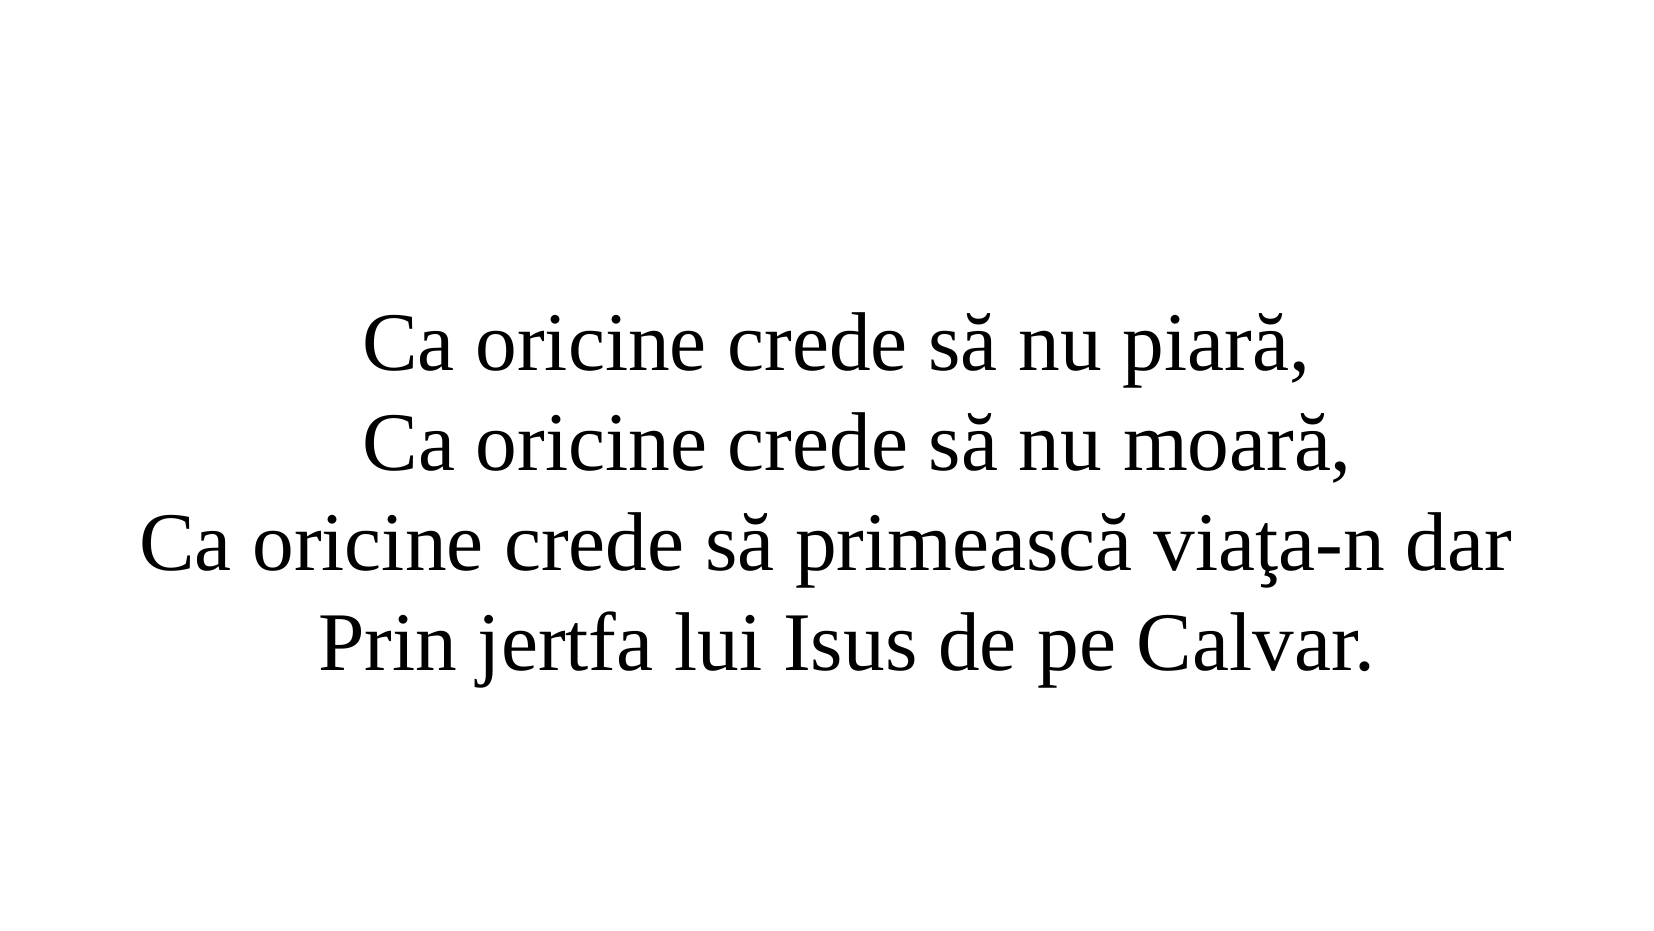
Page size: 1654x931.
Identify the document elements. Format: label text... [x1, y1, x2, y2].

subtitle Ca oricine crede să nu piară, Ca oricine crede să nu moară, Ca oricine crede să primească viaţa-n dar Prin jertfa lui Isus de pe Calvar. [0, 279, 1654, 704]
